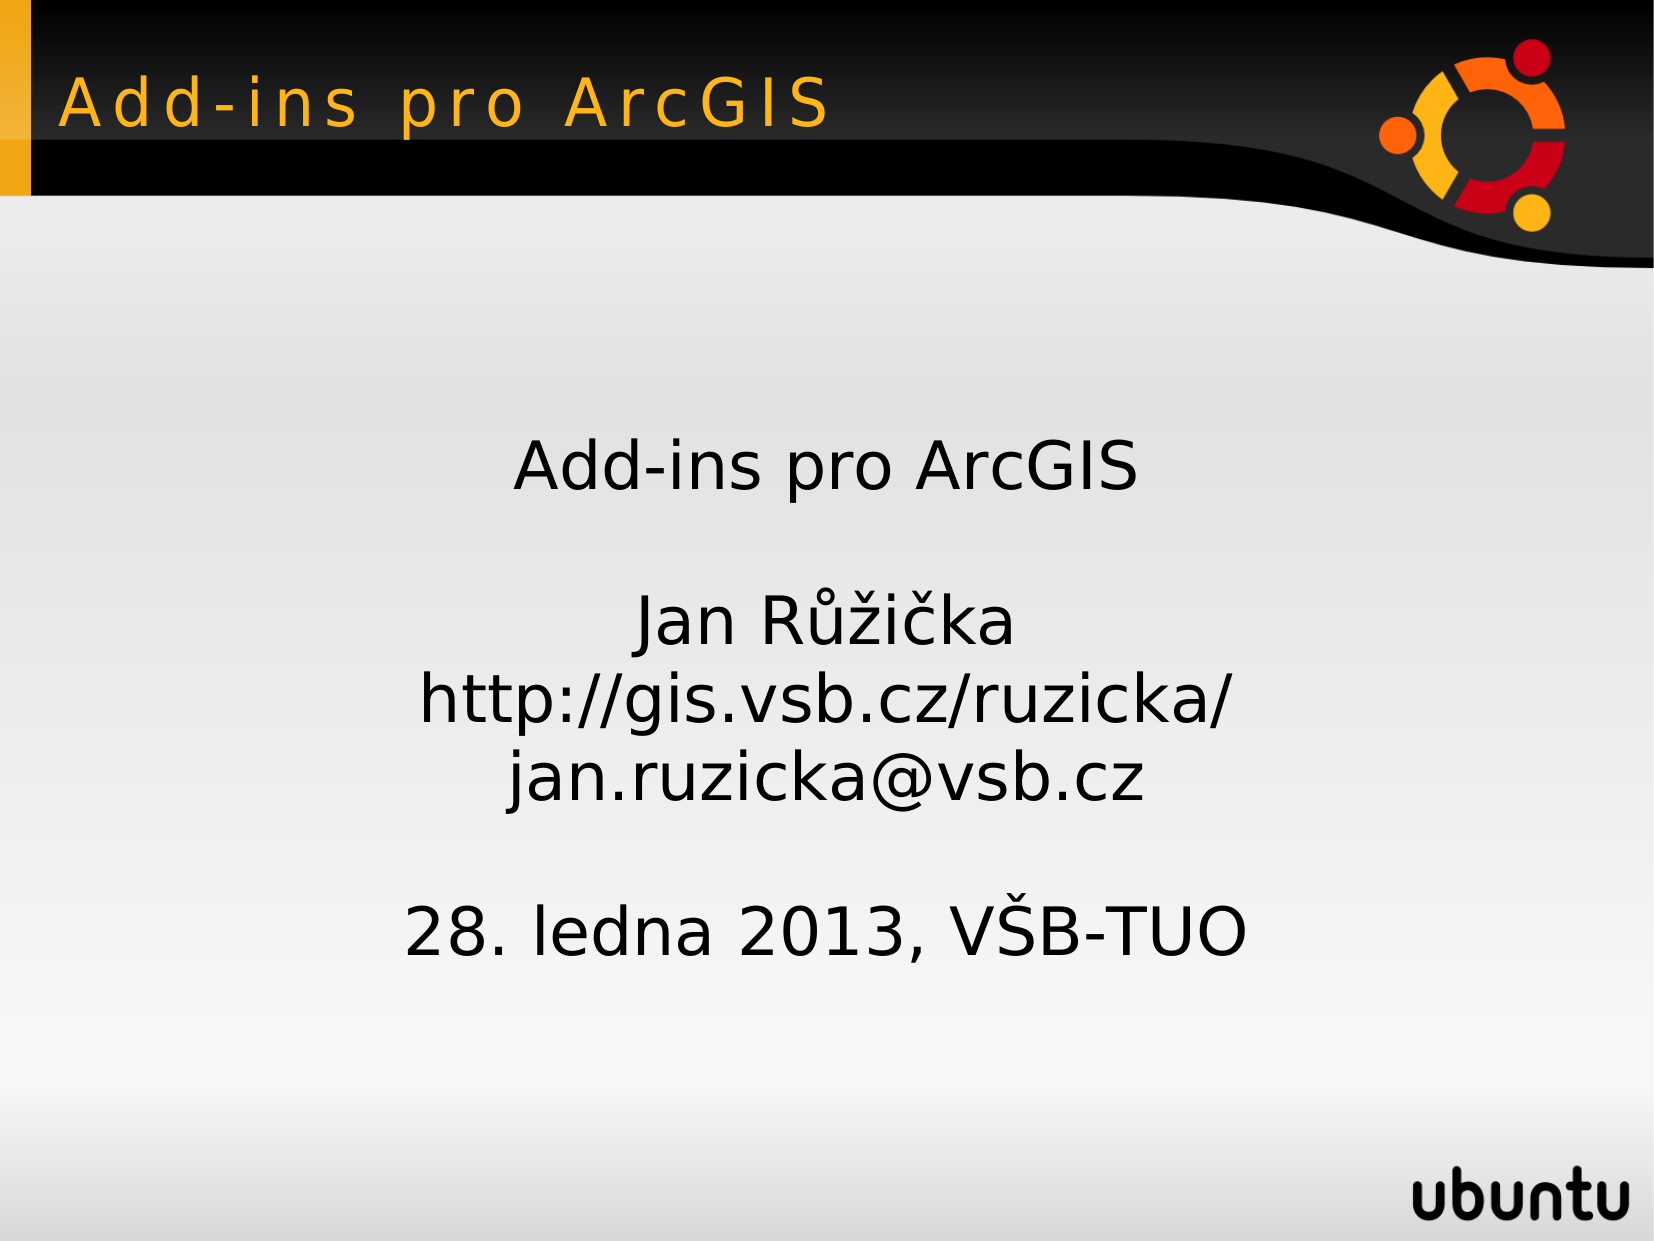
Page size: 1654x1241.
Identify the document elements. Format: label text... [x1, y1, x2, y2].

picture [0, 0, 1654, 1241]
title Add-ins pro ArcGIS [59, 29, 1270, 178]
subtitle Add-ins pro ArcGIS Jan Růžička http://gis.vsb.cz/ruzicka/ jan.ruzicka@vsb.cz 28. ledna 2013, VŠB-TUO [82, 290, 1571, 1109]
